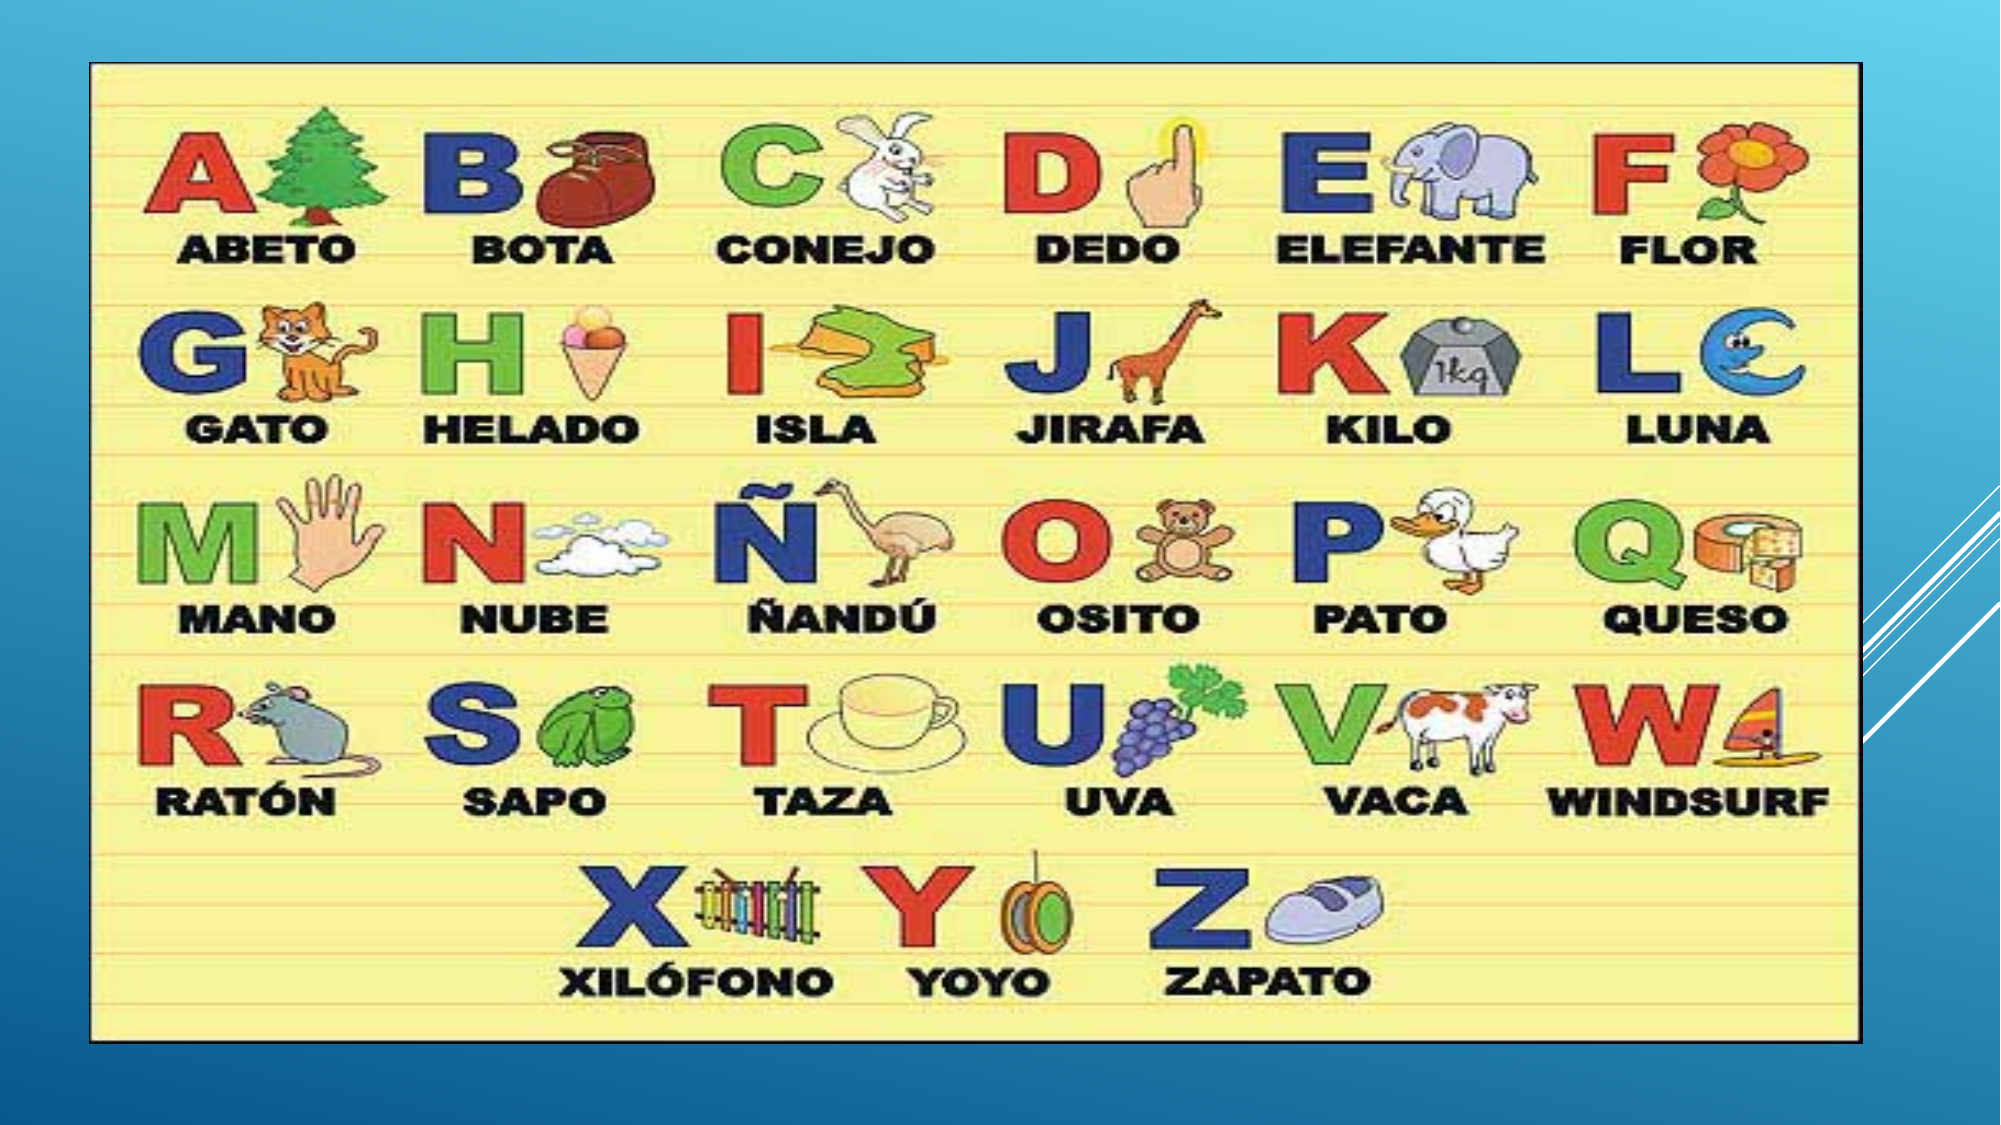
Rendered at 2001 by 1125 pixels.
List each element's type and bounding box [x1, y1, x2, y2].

picture [89, 62, 1863, 1044]
